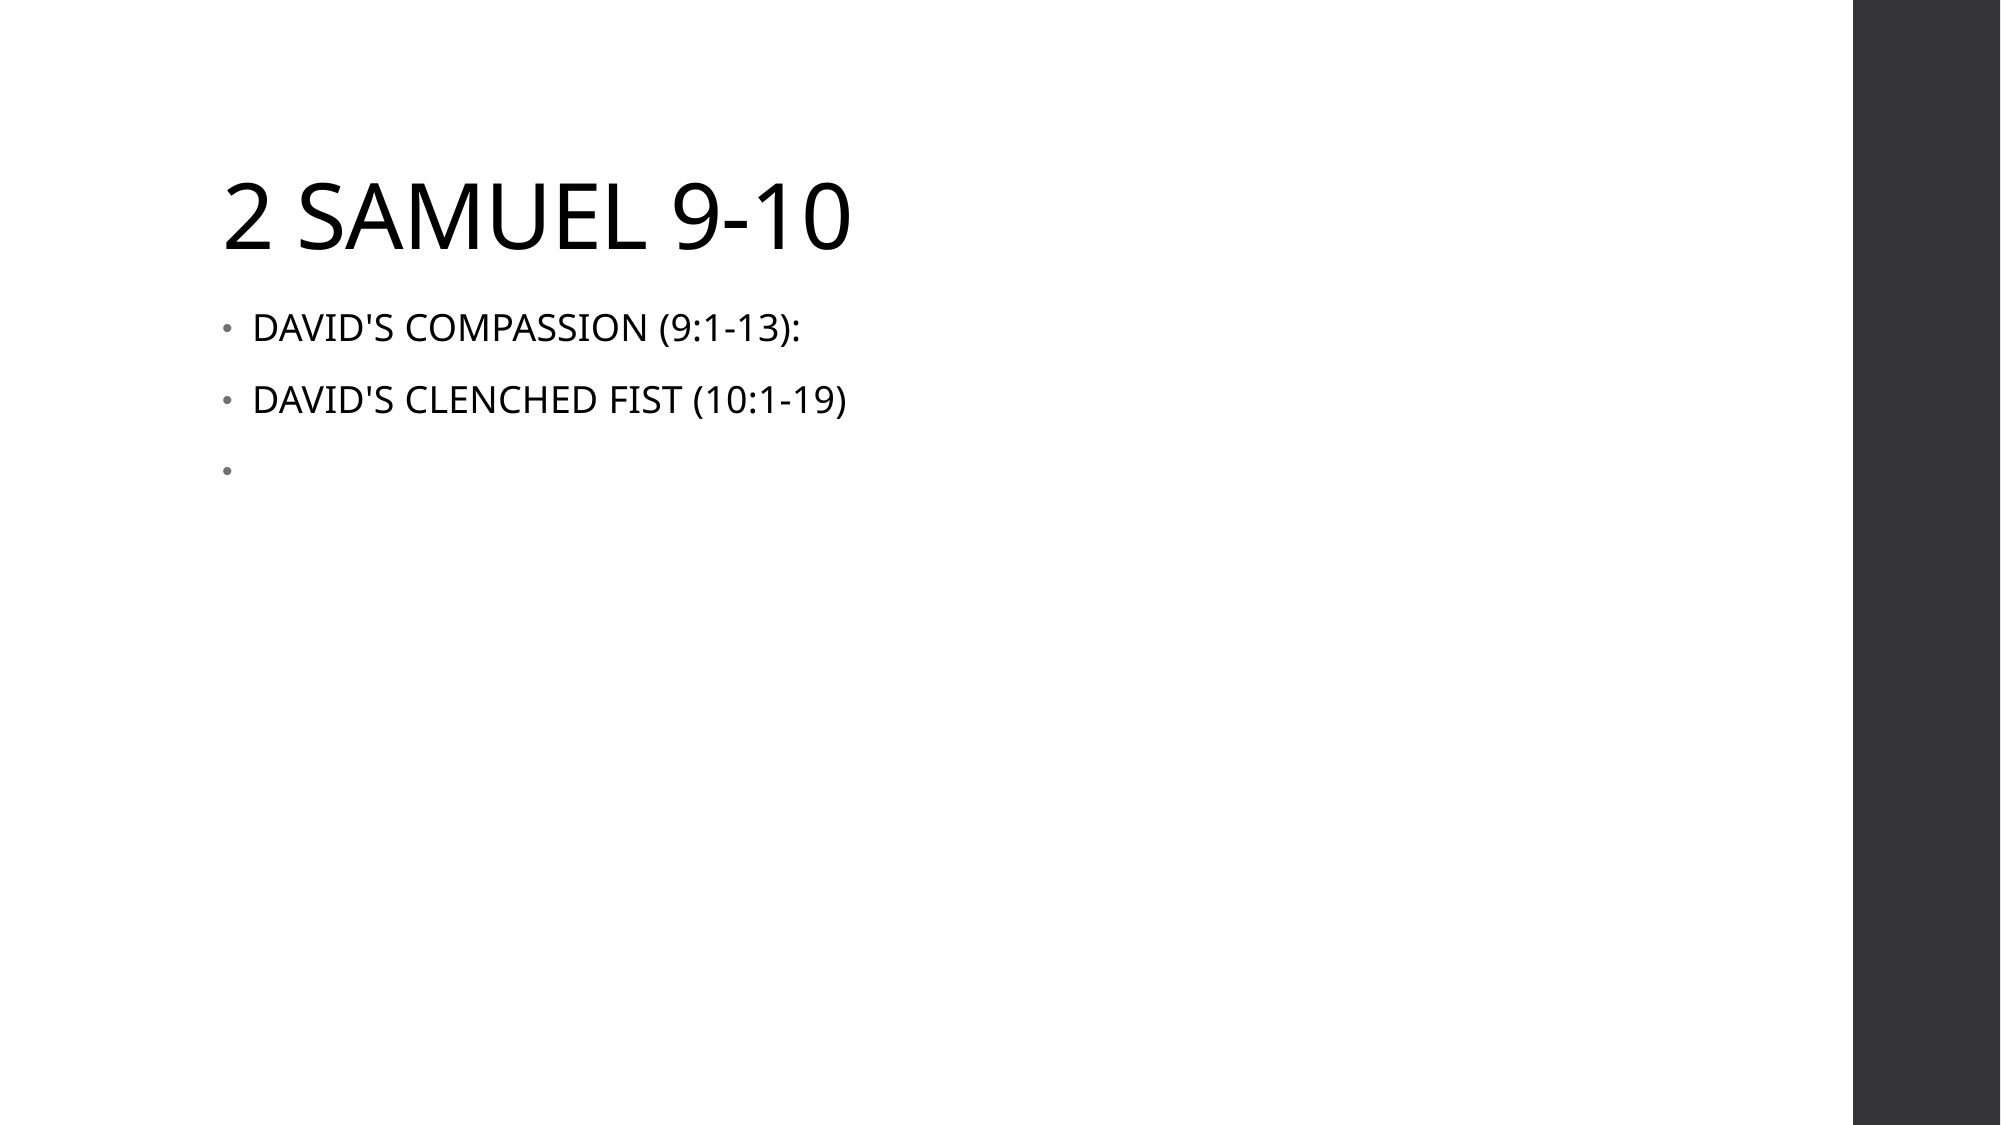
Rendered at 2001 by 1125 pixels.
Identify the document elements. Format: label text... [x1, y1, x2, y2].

title 2 SAMUEL 9-10 [206, 60, 1797, 278]
list DAVID'S COMPASSION (9:1-13): DAVID'S CLENCHED FIST (10:1-19) [206, 299, 1617, 1014]
